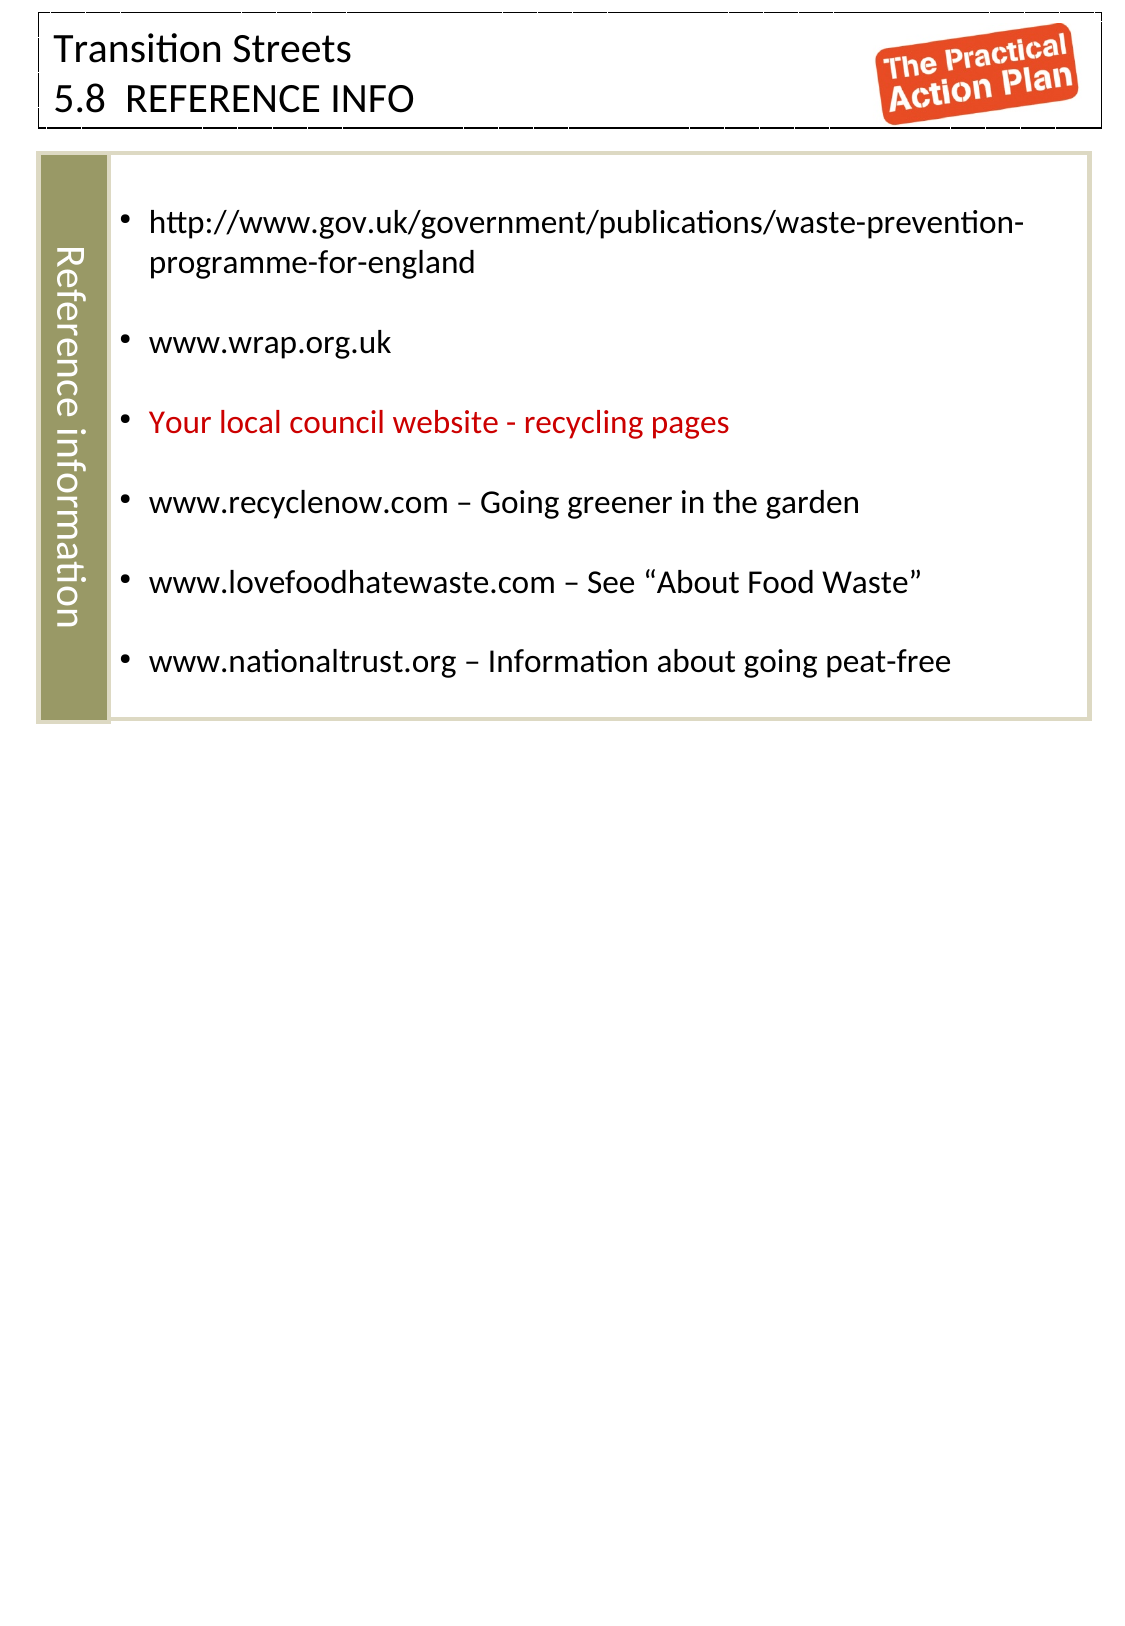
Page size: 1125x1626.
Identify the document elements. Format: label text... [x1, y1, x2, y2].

text_box Reference information [38, 152, 110, 722]
text_box Transition Streets 5.8 REFERENCE INFO [38, 12, 1102, 129]
text_box http://www.gov.uk/government/publications/waste-prevention-programme-for-england www.wrap.org.uk Your local council website - recycling pages www.recyclenow.com – Going greener in the garden www.lovefoodhatewaste.com – See “About Food Waste” www.nationaltrust.org – Information about going peat-free [110, 152, 1090, 719]
